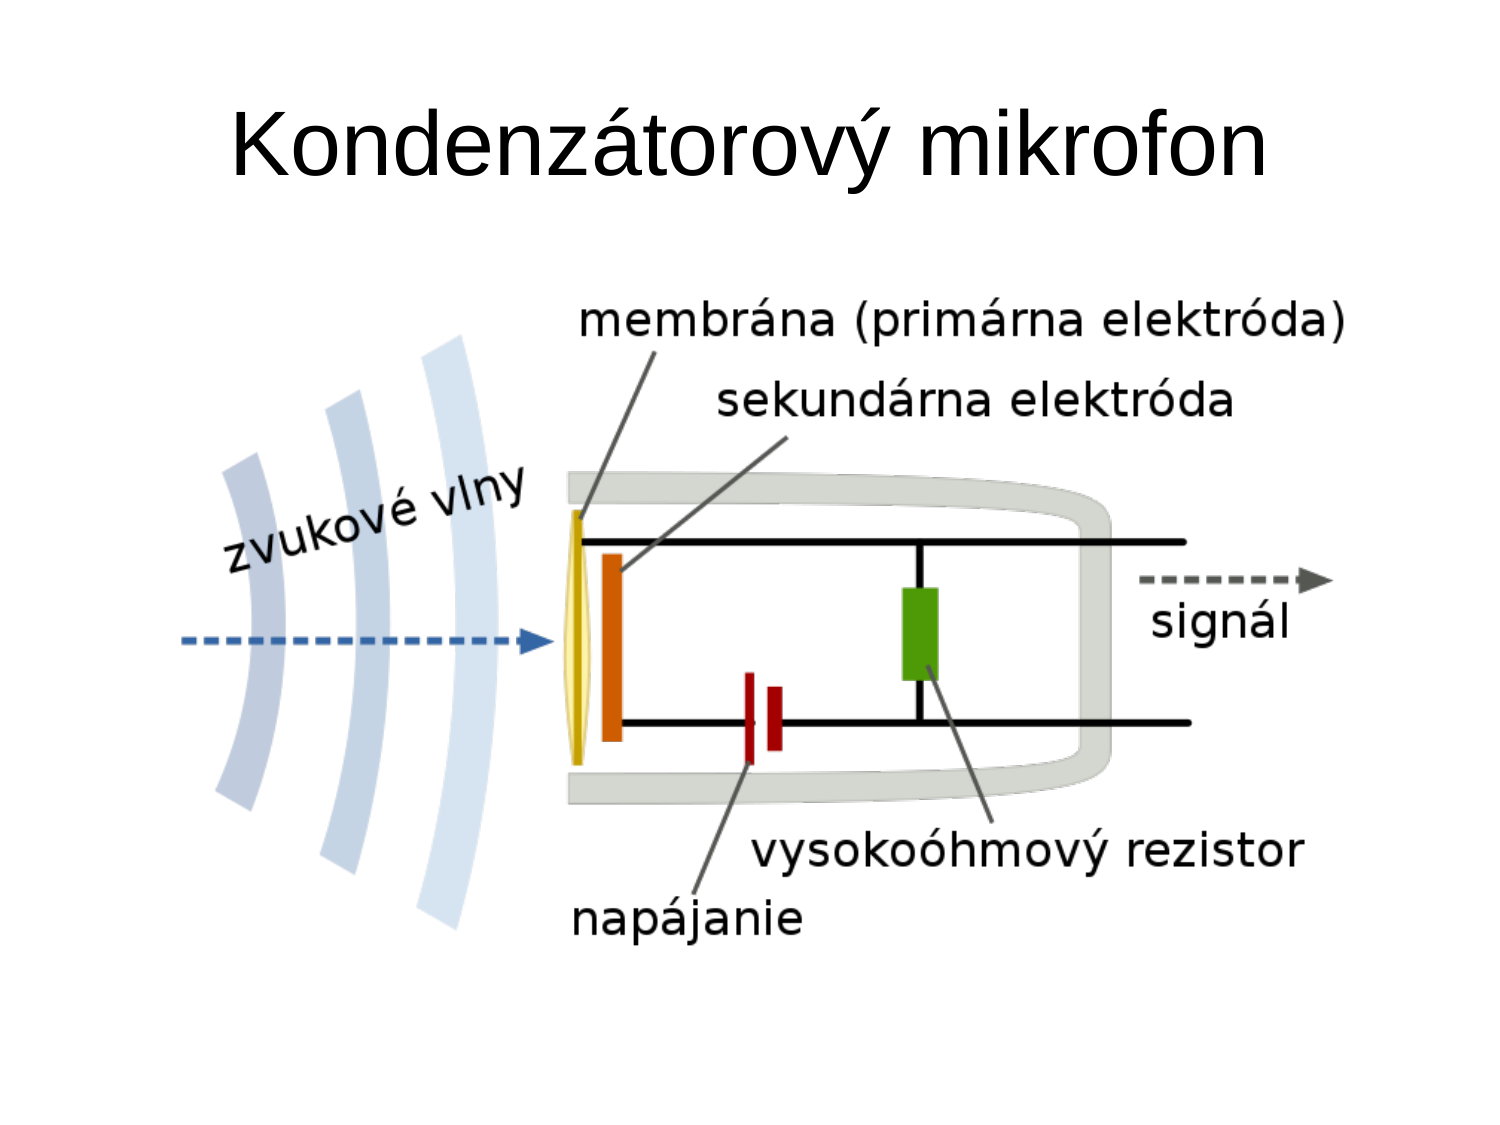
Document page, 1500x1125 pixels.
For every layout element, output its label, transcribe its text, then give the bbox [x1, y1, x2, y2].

picture [155, 262, 1345, 1005]
title Kondenzátorový mikrofon [75, 45, 1426, 233]
